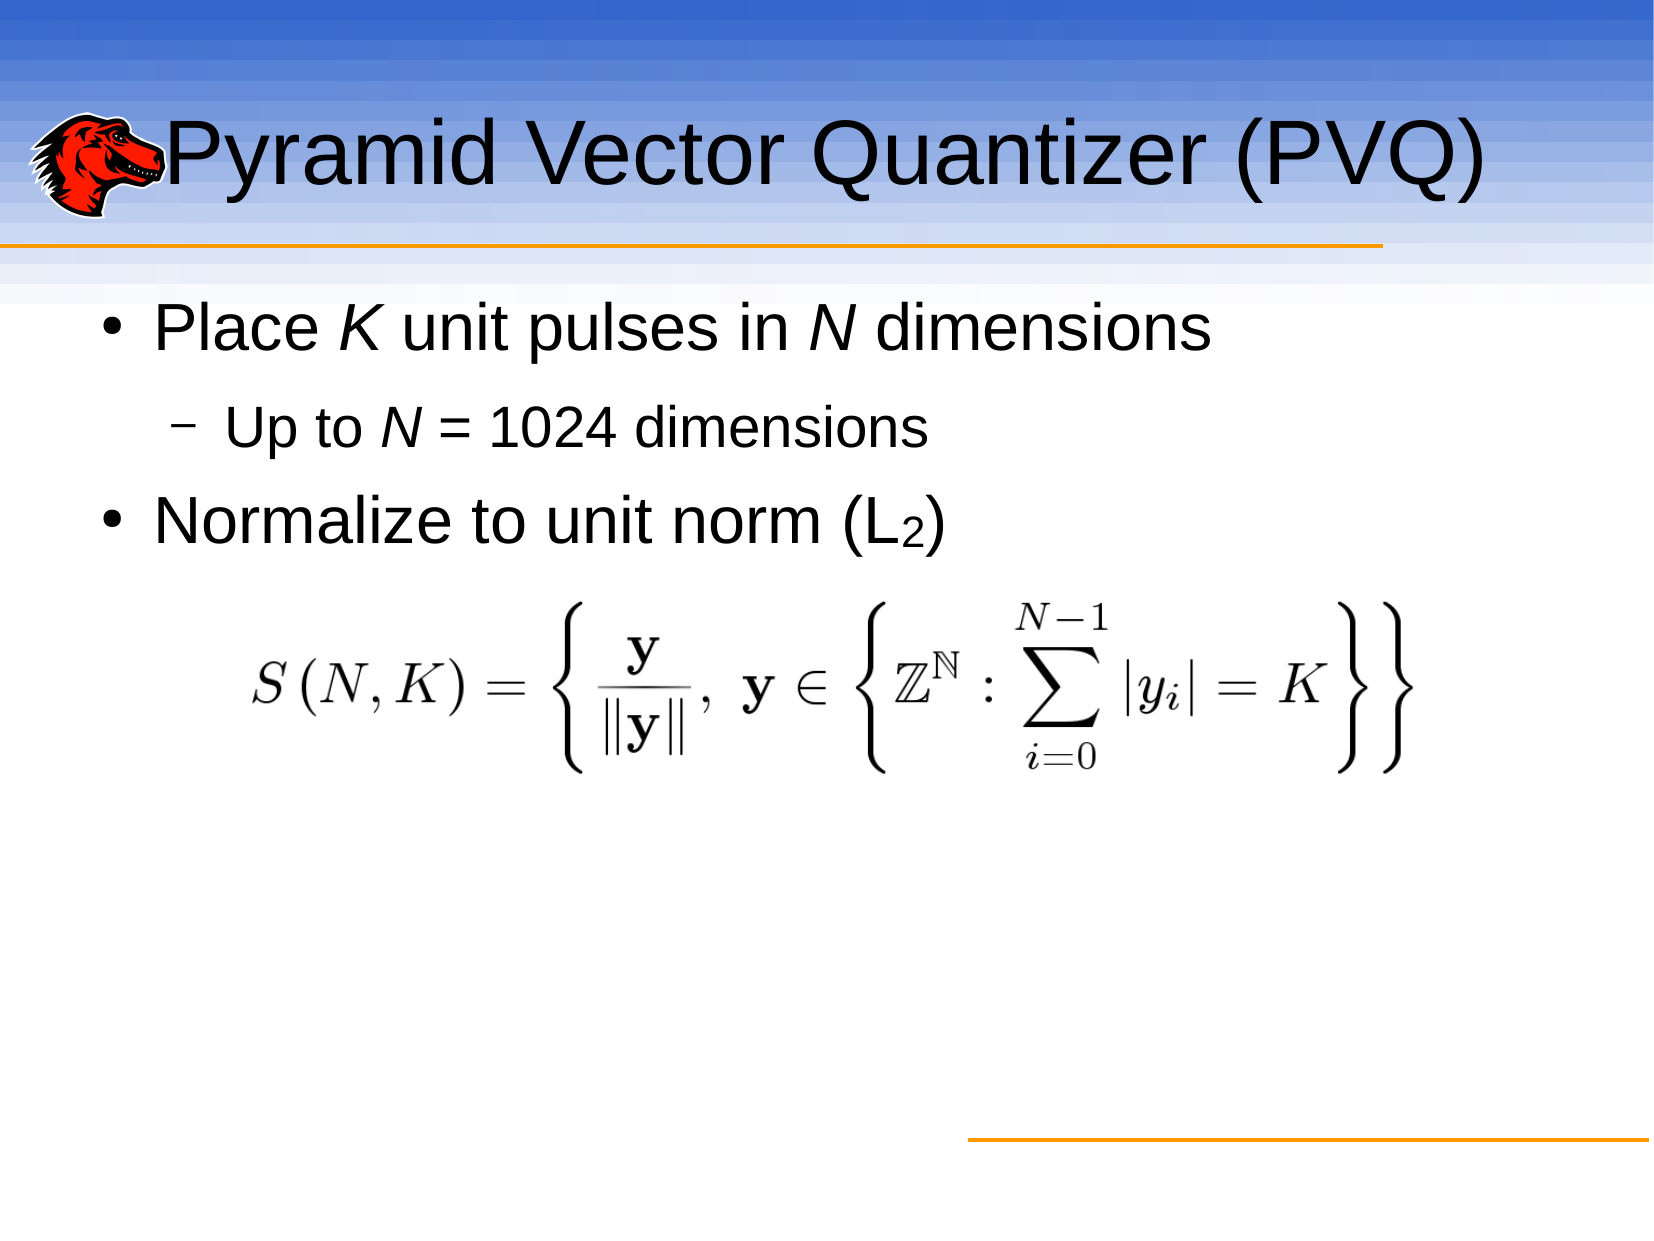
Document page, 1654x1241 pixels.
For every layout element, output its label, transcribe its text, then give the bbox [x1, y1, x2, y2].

title Pyramid Vector Quantizer (PVQ) [82, 49, 1571, 257]
picture [0, 0, 1654, 1241]
list Place K unit pulses in N dimensions Up to N = 1024 dimensions Normalize to unit norm (L2) [82, 290, 1538, 1010]
